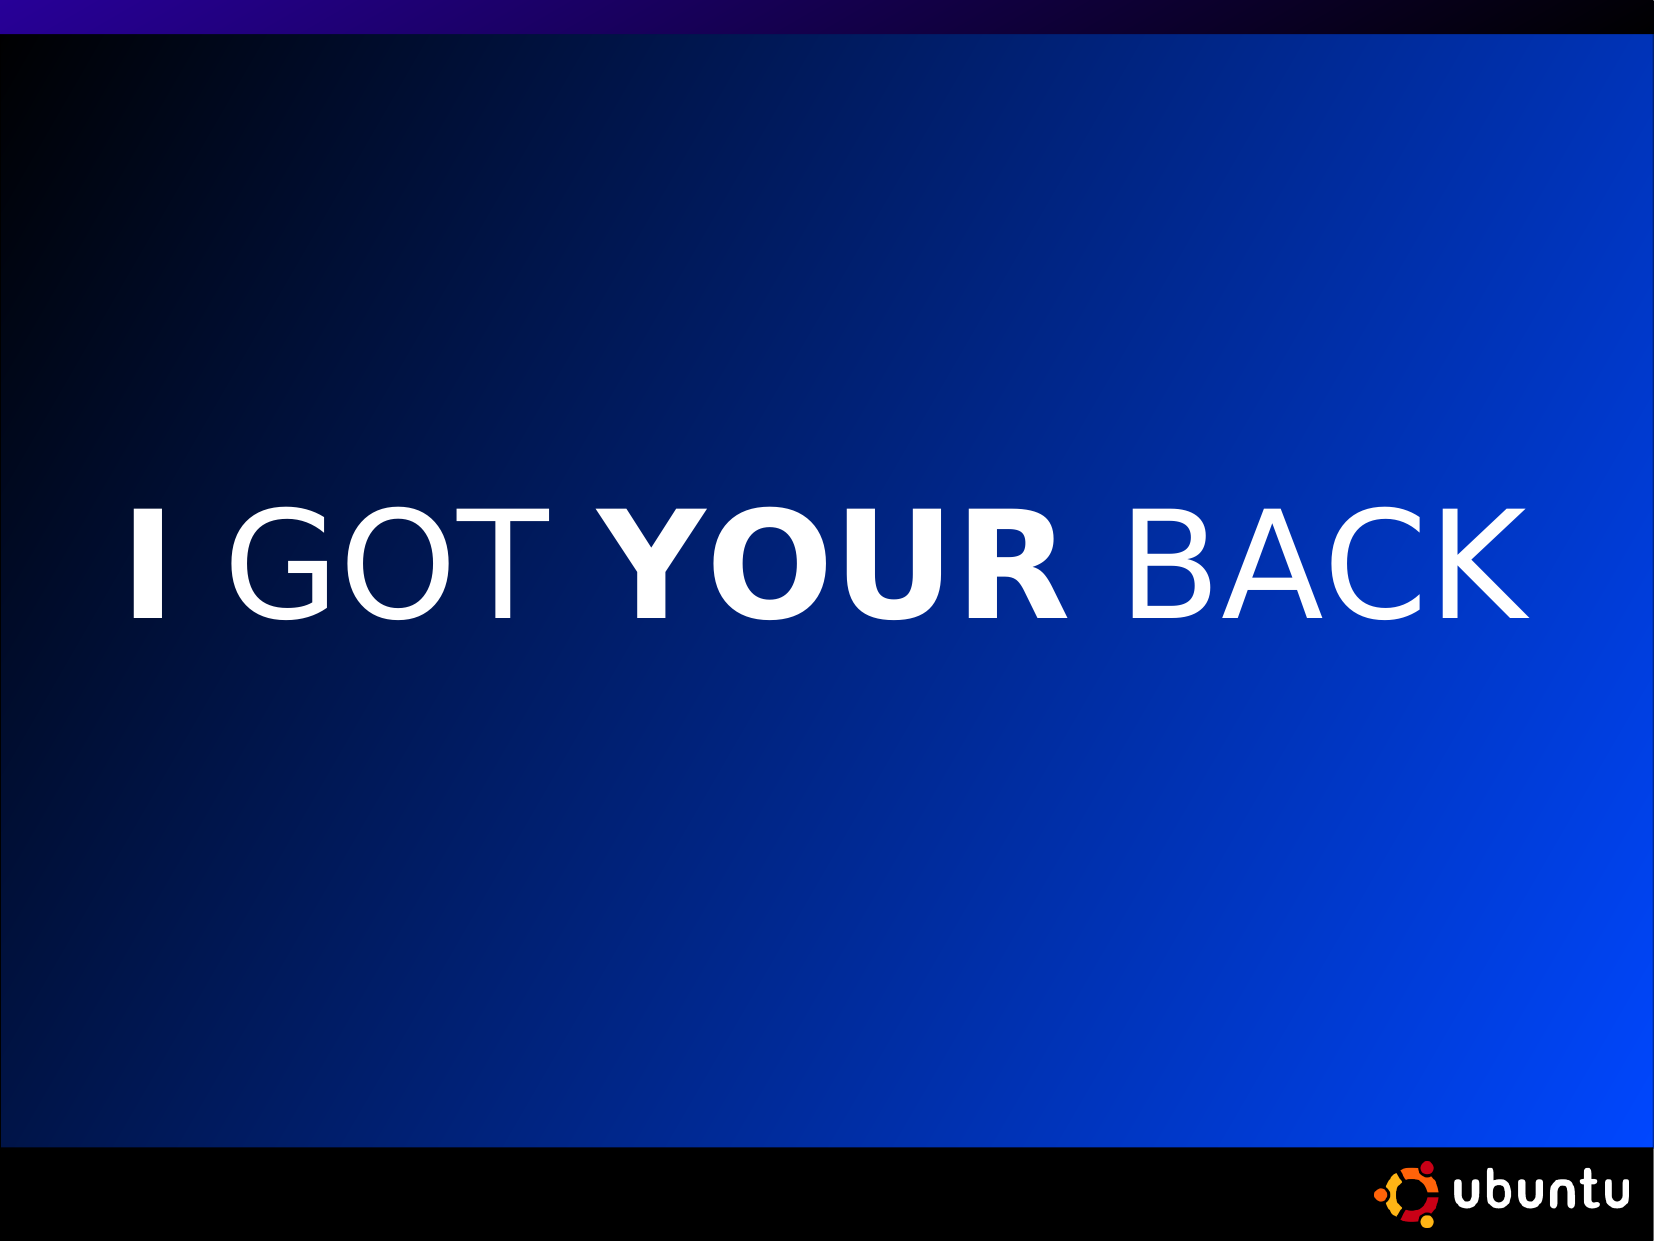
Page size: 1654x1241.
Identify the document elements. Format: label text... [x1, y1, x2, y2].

text_box [0, 0, 1654, 1241]
picture [1374, 1161, 1629, 1228]
text_box I GOT YOUR BACK [120, 477, 1528, 653]
